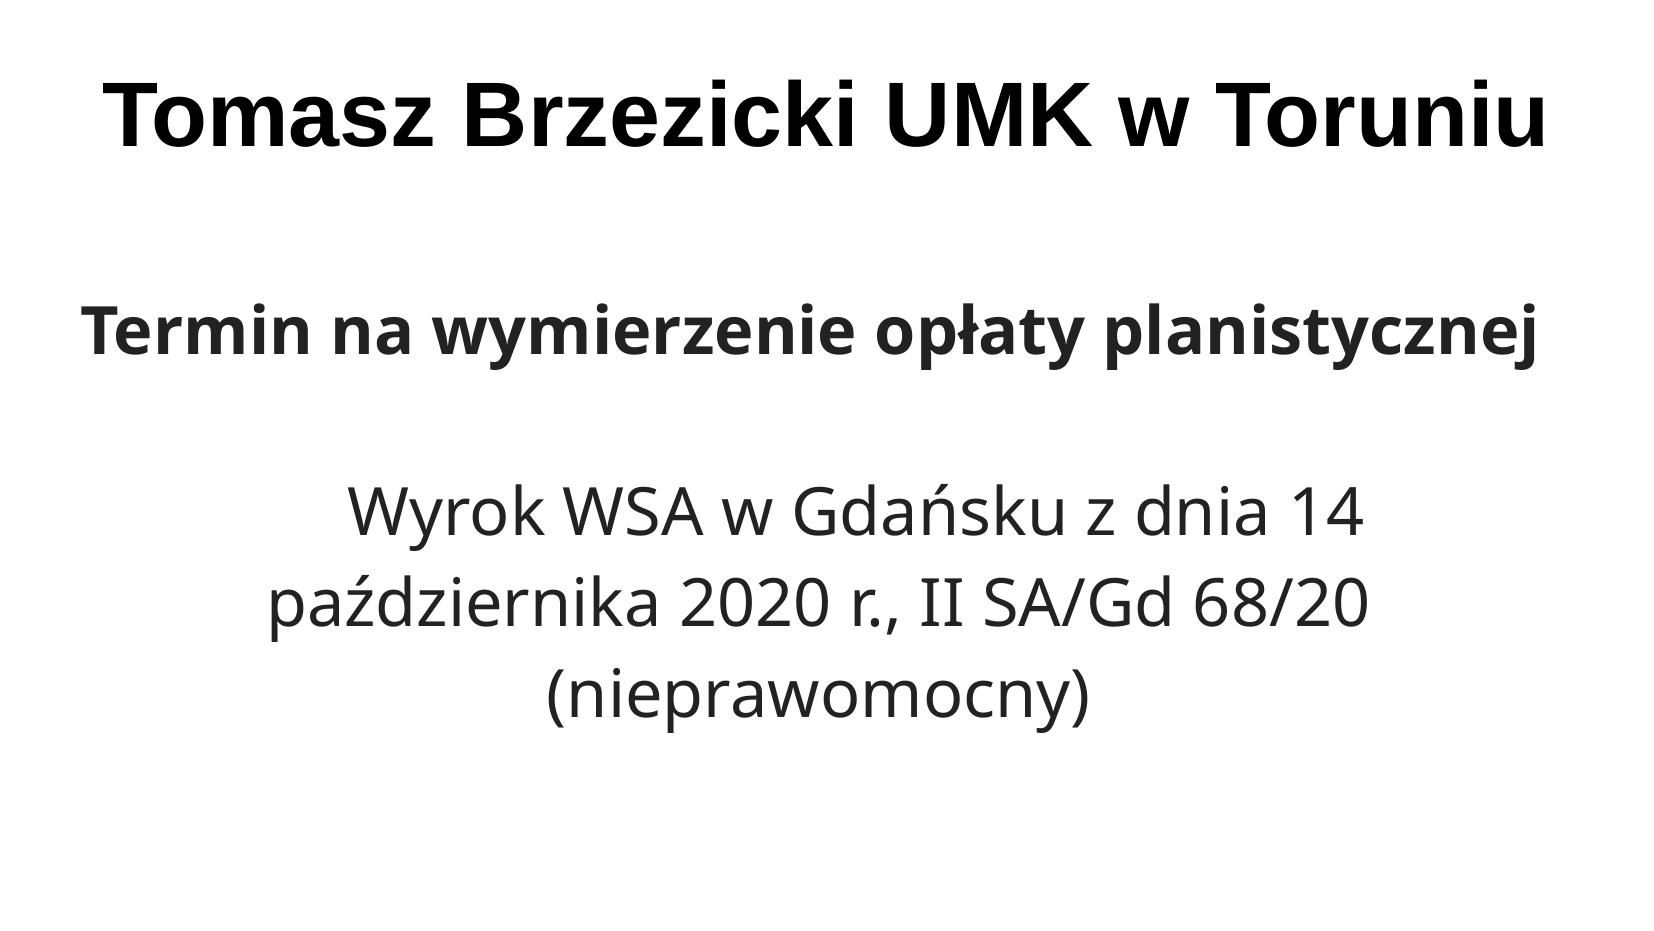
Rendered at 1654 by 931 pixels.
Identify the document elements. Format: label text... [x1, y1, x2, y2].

subtitle Termin na wymierzenie opłaty planistycznej Wyrok WSA w Gdańsku z dnia 14 października 2020 r., II SA/Gd 68/20 (nieprawomocny) [75, 240, 1564, 780]
title Tomasz Brzezicki UMK w Toruniu [82, 37, 1571, 193]
